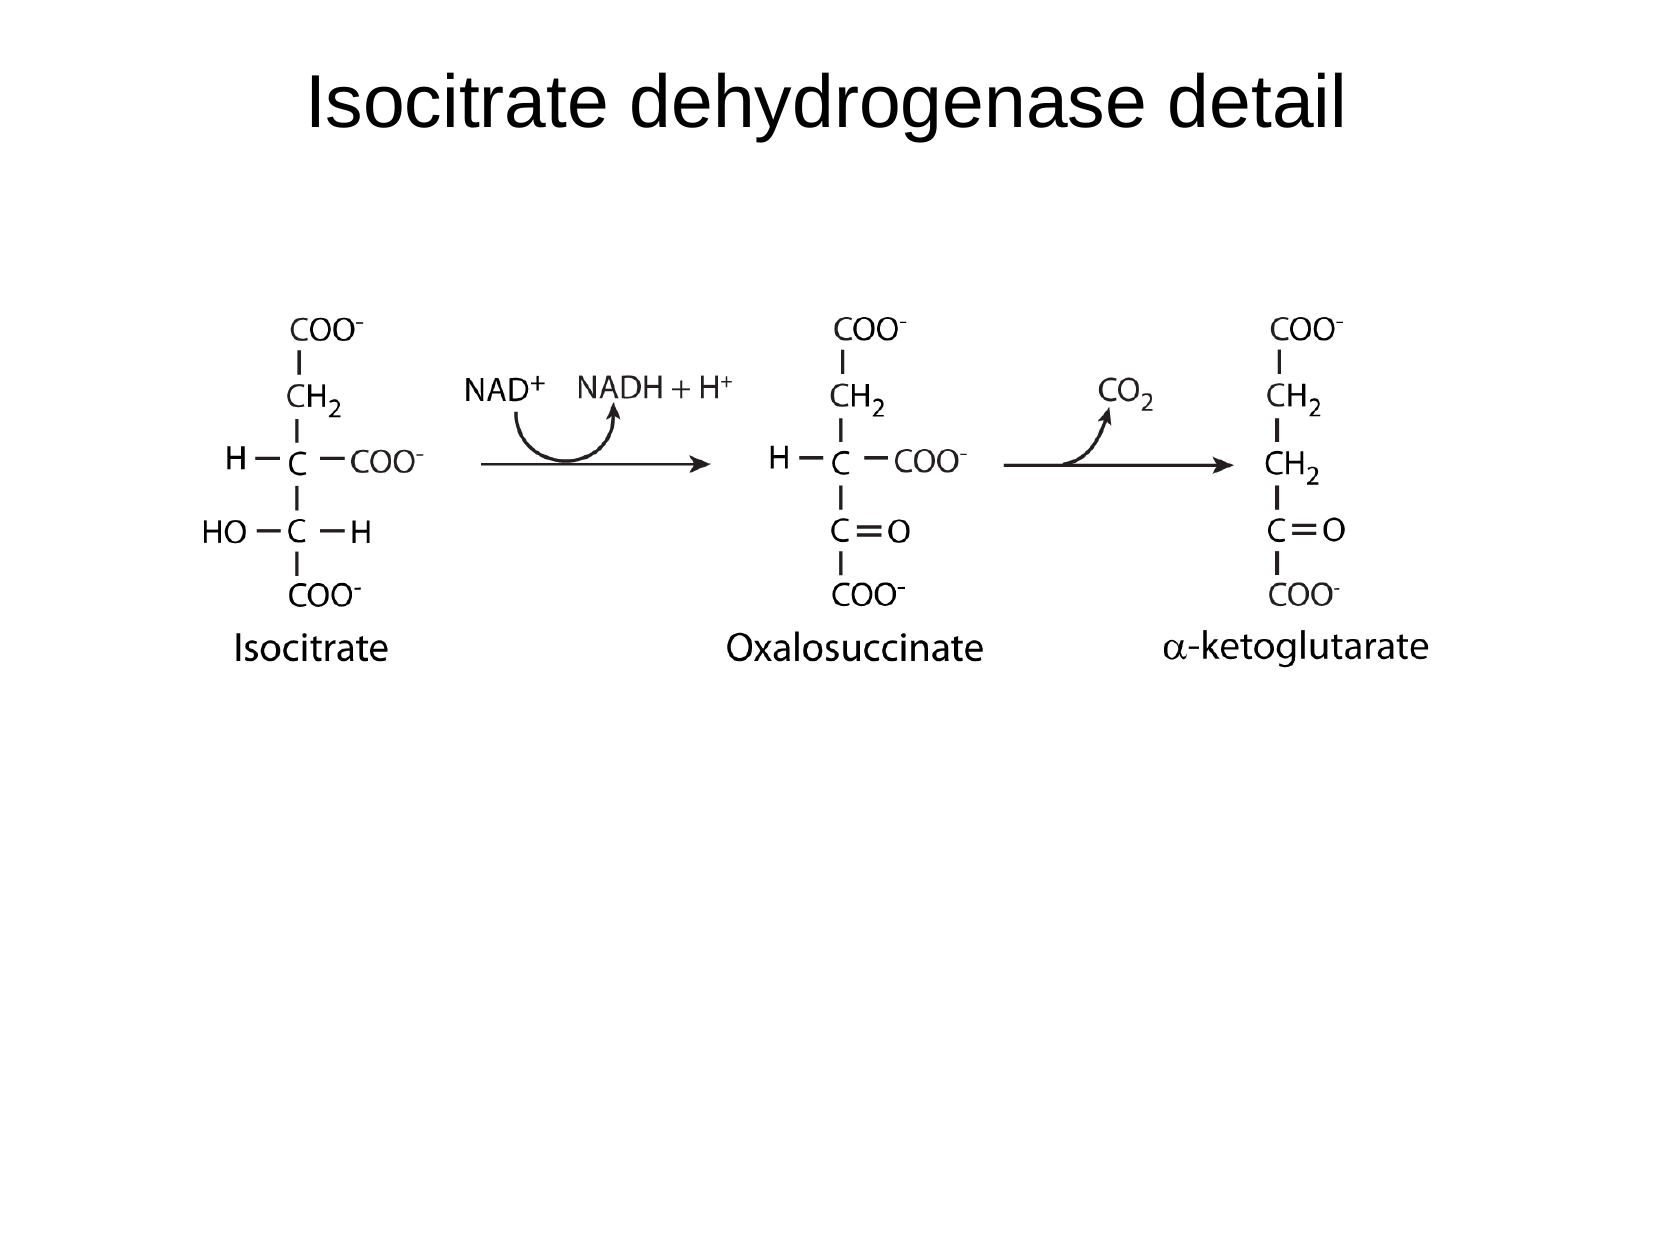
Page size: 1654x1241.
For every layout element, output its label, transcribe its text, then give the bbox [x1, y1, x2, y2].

picture [201, 301, 1429, 671]
title Isocitrate dehydrogenase detail [82, 49, 1571, 150]
